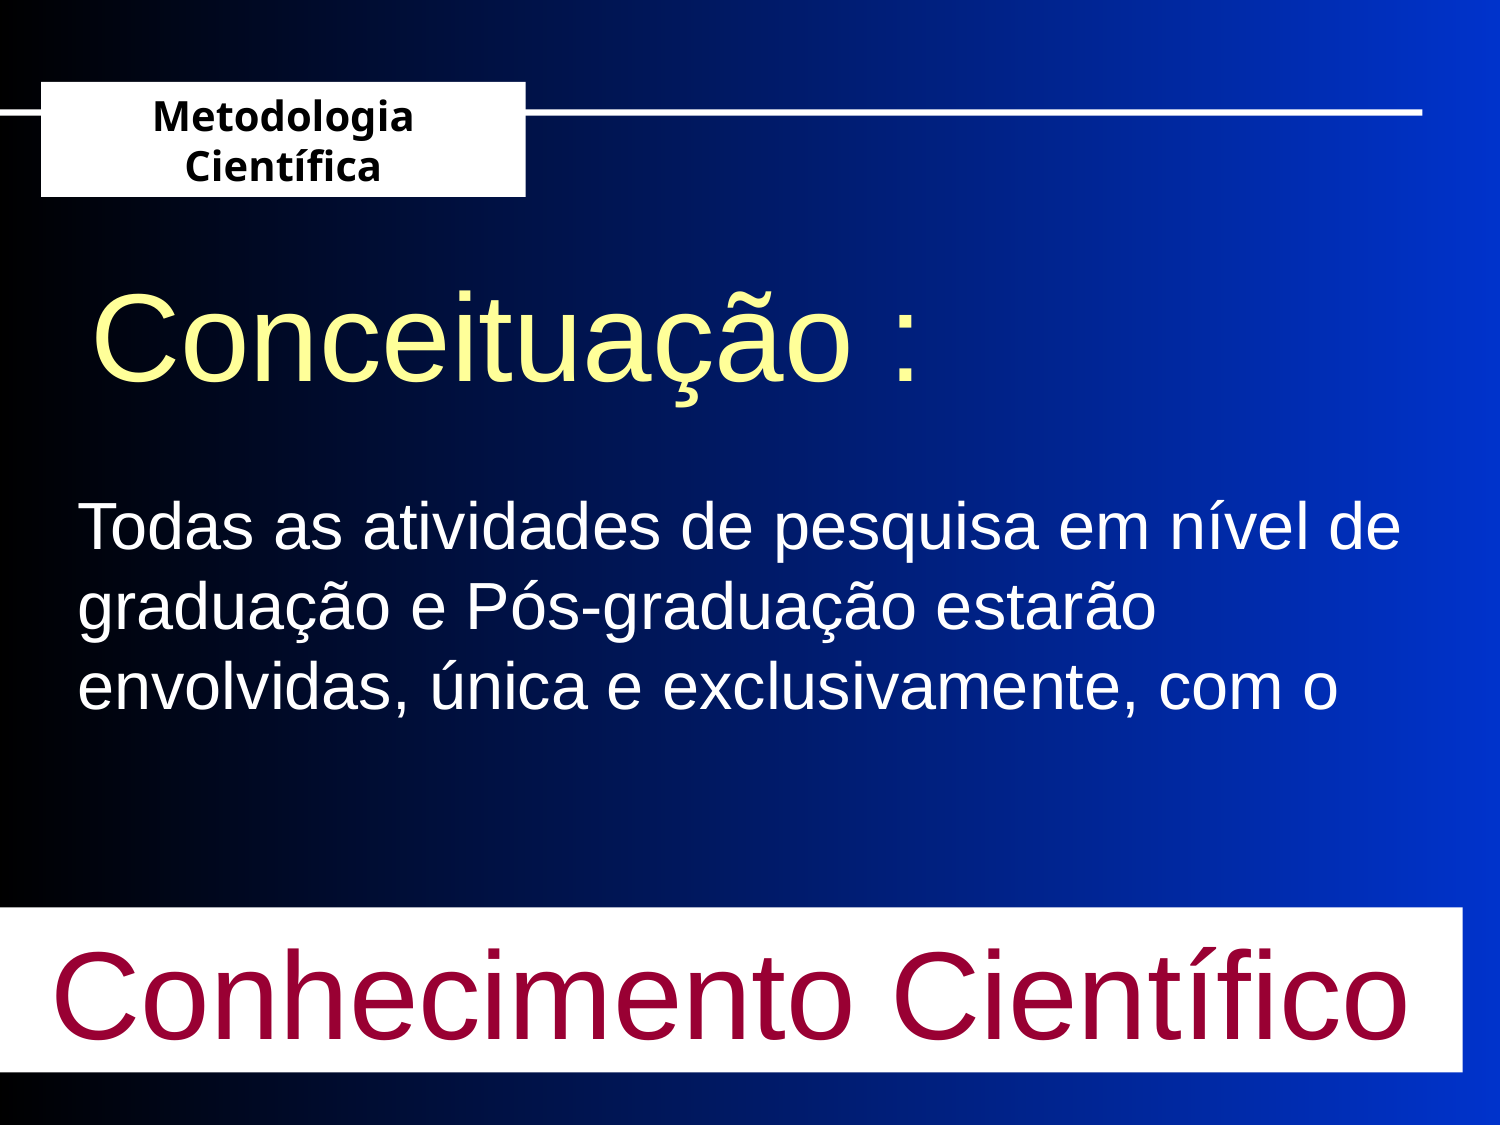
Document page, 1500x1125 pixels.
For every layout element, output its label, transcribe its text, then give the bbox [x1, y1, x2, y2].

text_box Todas as atividades de pesquisa em nível de graduação e Pós-graduação estarão envolvidas, única e exclusivamente, com o [62, 474, 1471, 733]
text_box Conceituação : [75, 248, 948, 416]
text_box Conhecimento Científico [0, 907, 1463, 1073]
text_box Metodologia Científica [41, 81, 526, 147]
